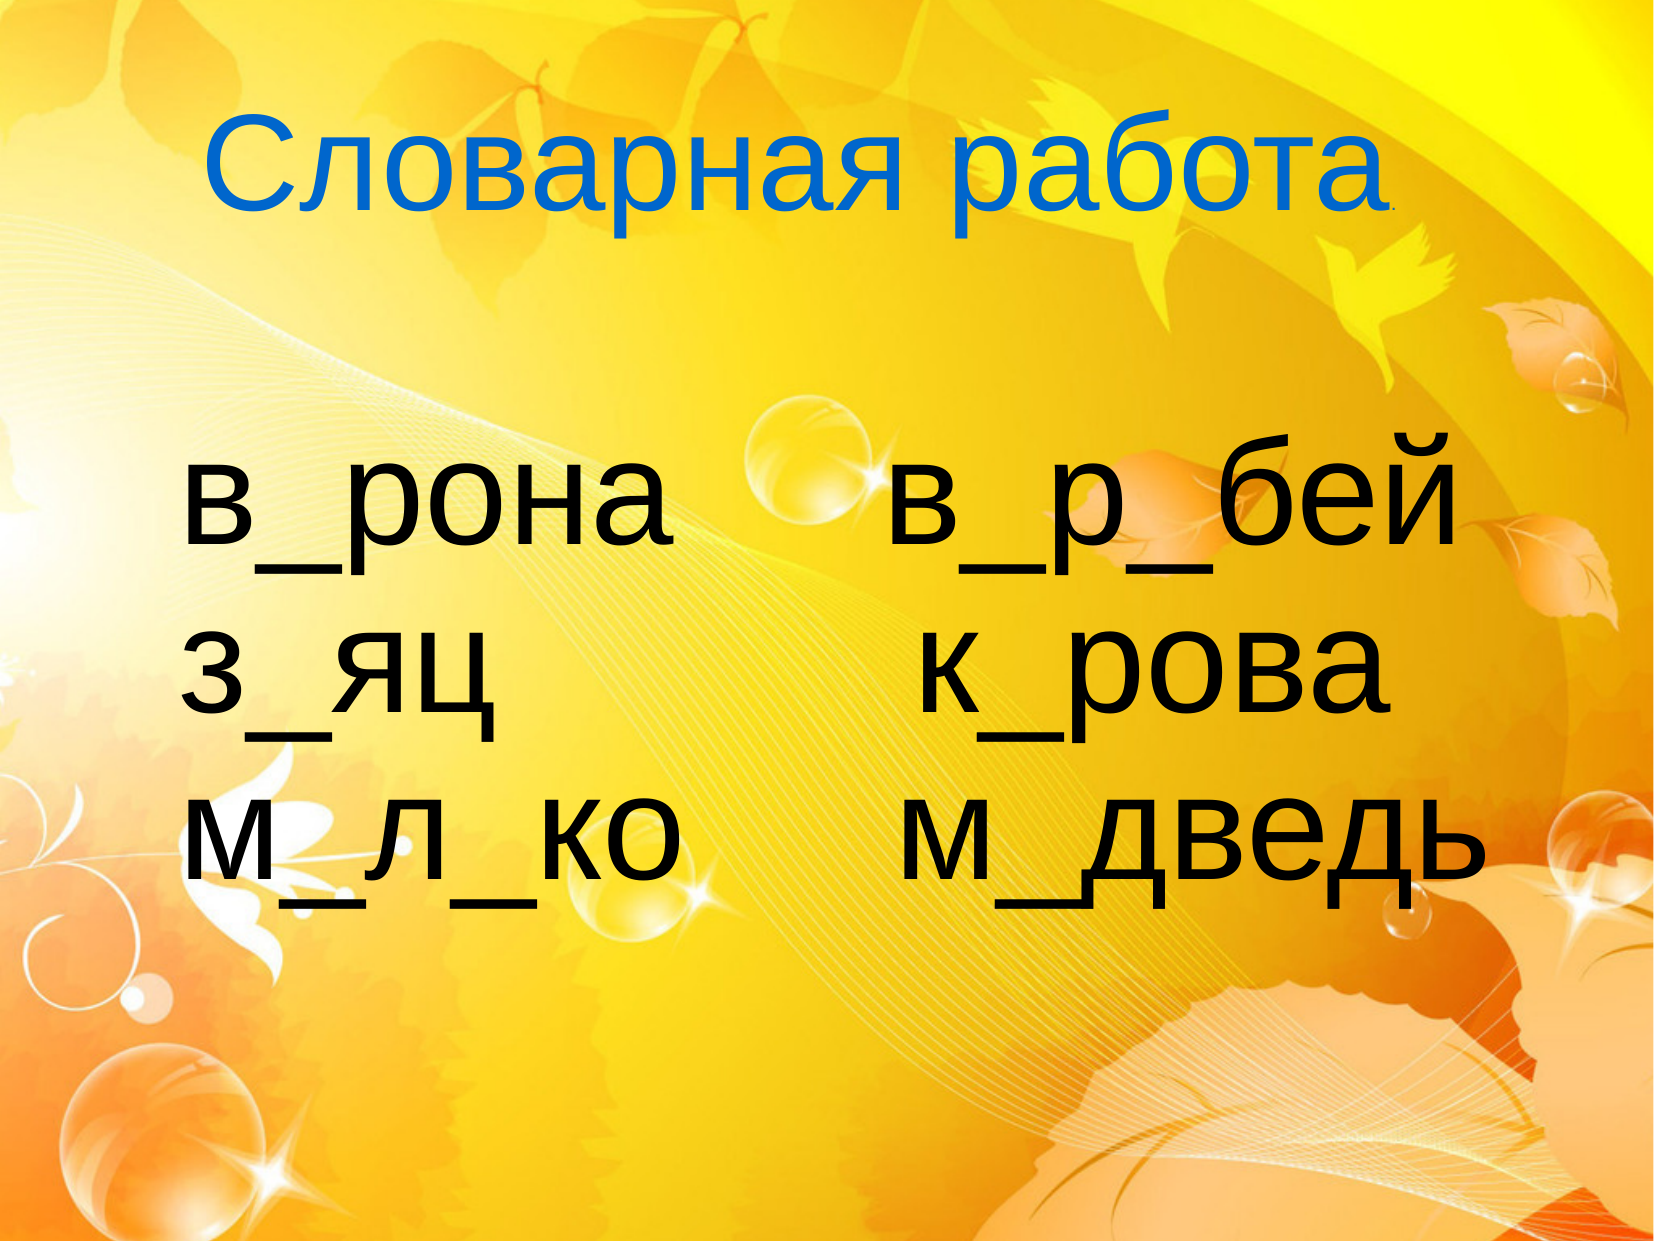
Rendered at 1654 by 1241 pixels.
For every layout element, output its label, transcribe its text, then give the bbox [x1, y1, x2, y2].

text_box Словарная работа. [185, 78, 1560, 296]
picture [0, 0, 1654, 1241]
text_box в_рона в_р_бей з_яц к_рова м_л_ко м_дведь [163, 401, 1642, 968]
